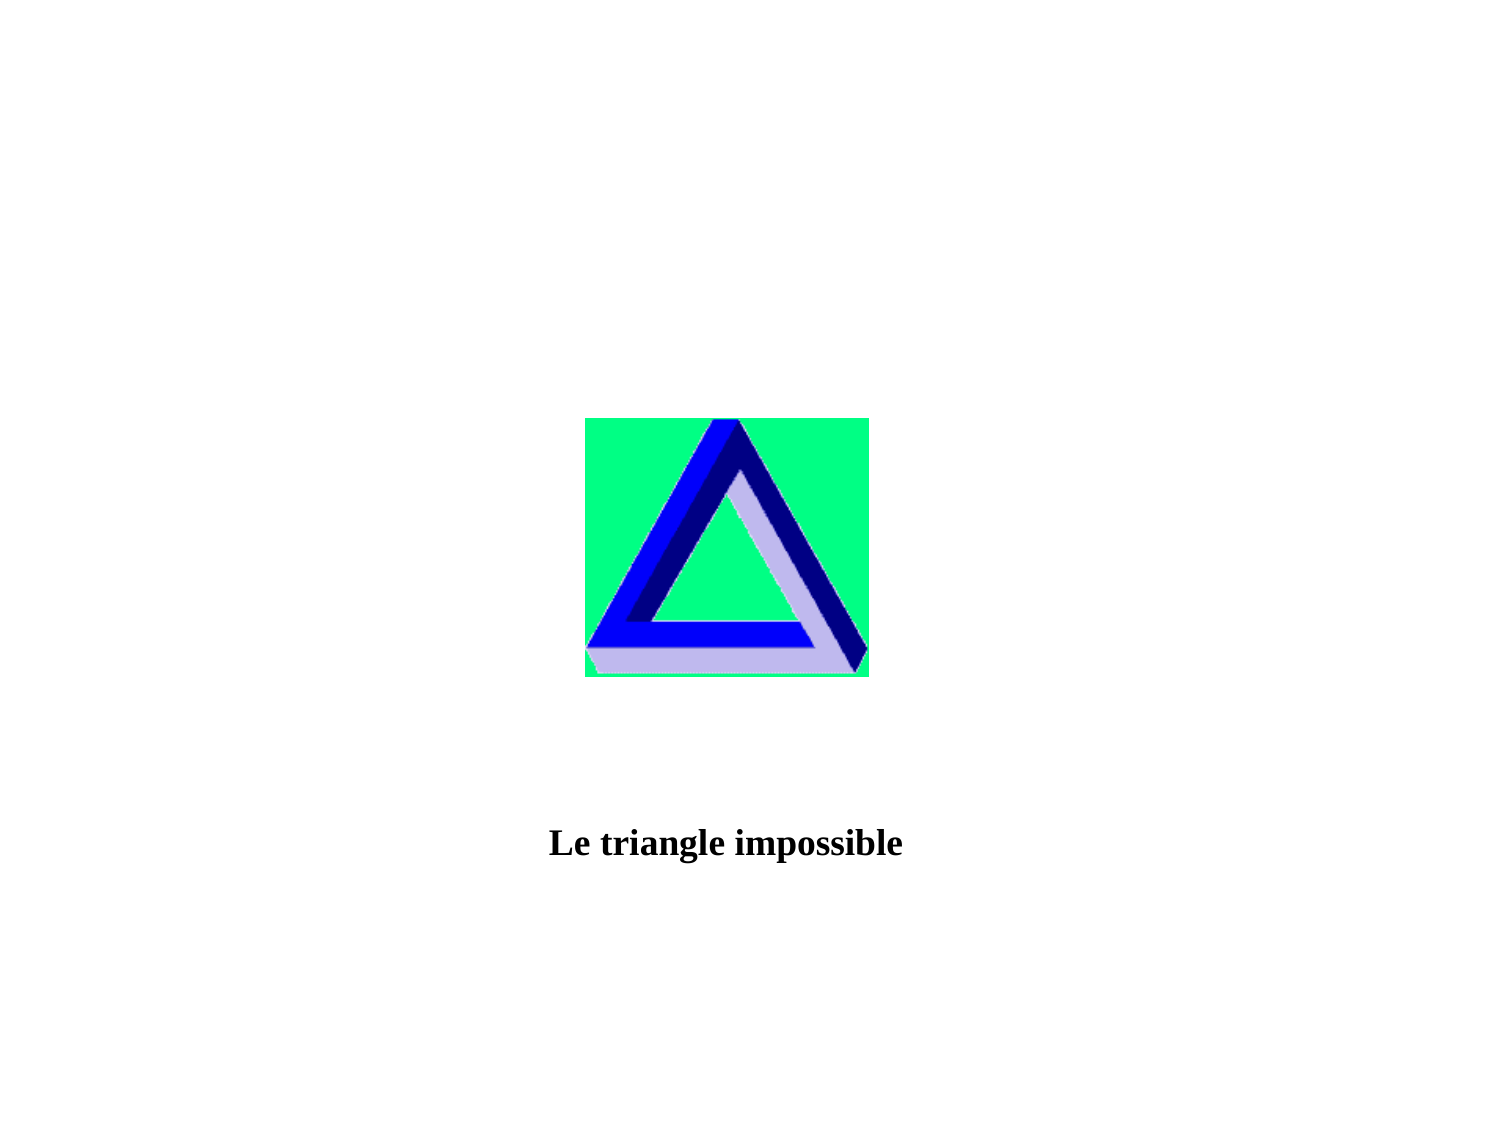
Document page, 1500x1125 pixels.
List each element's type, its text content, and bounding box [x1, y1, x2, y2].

text_box Le triangle impossible [360, 810, 1093, 940]
picture [585, 418, 869, 677]
